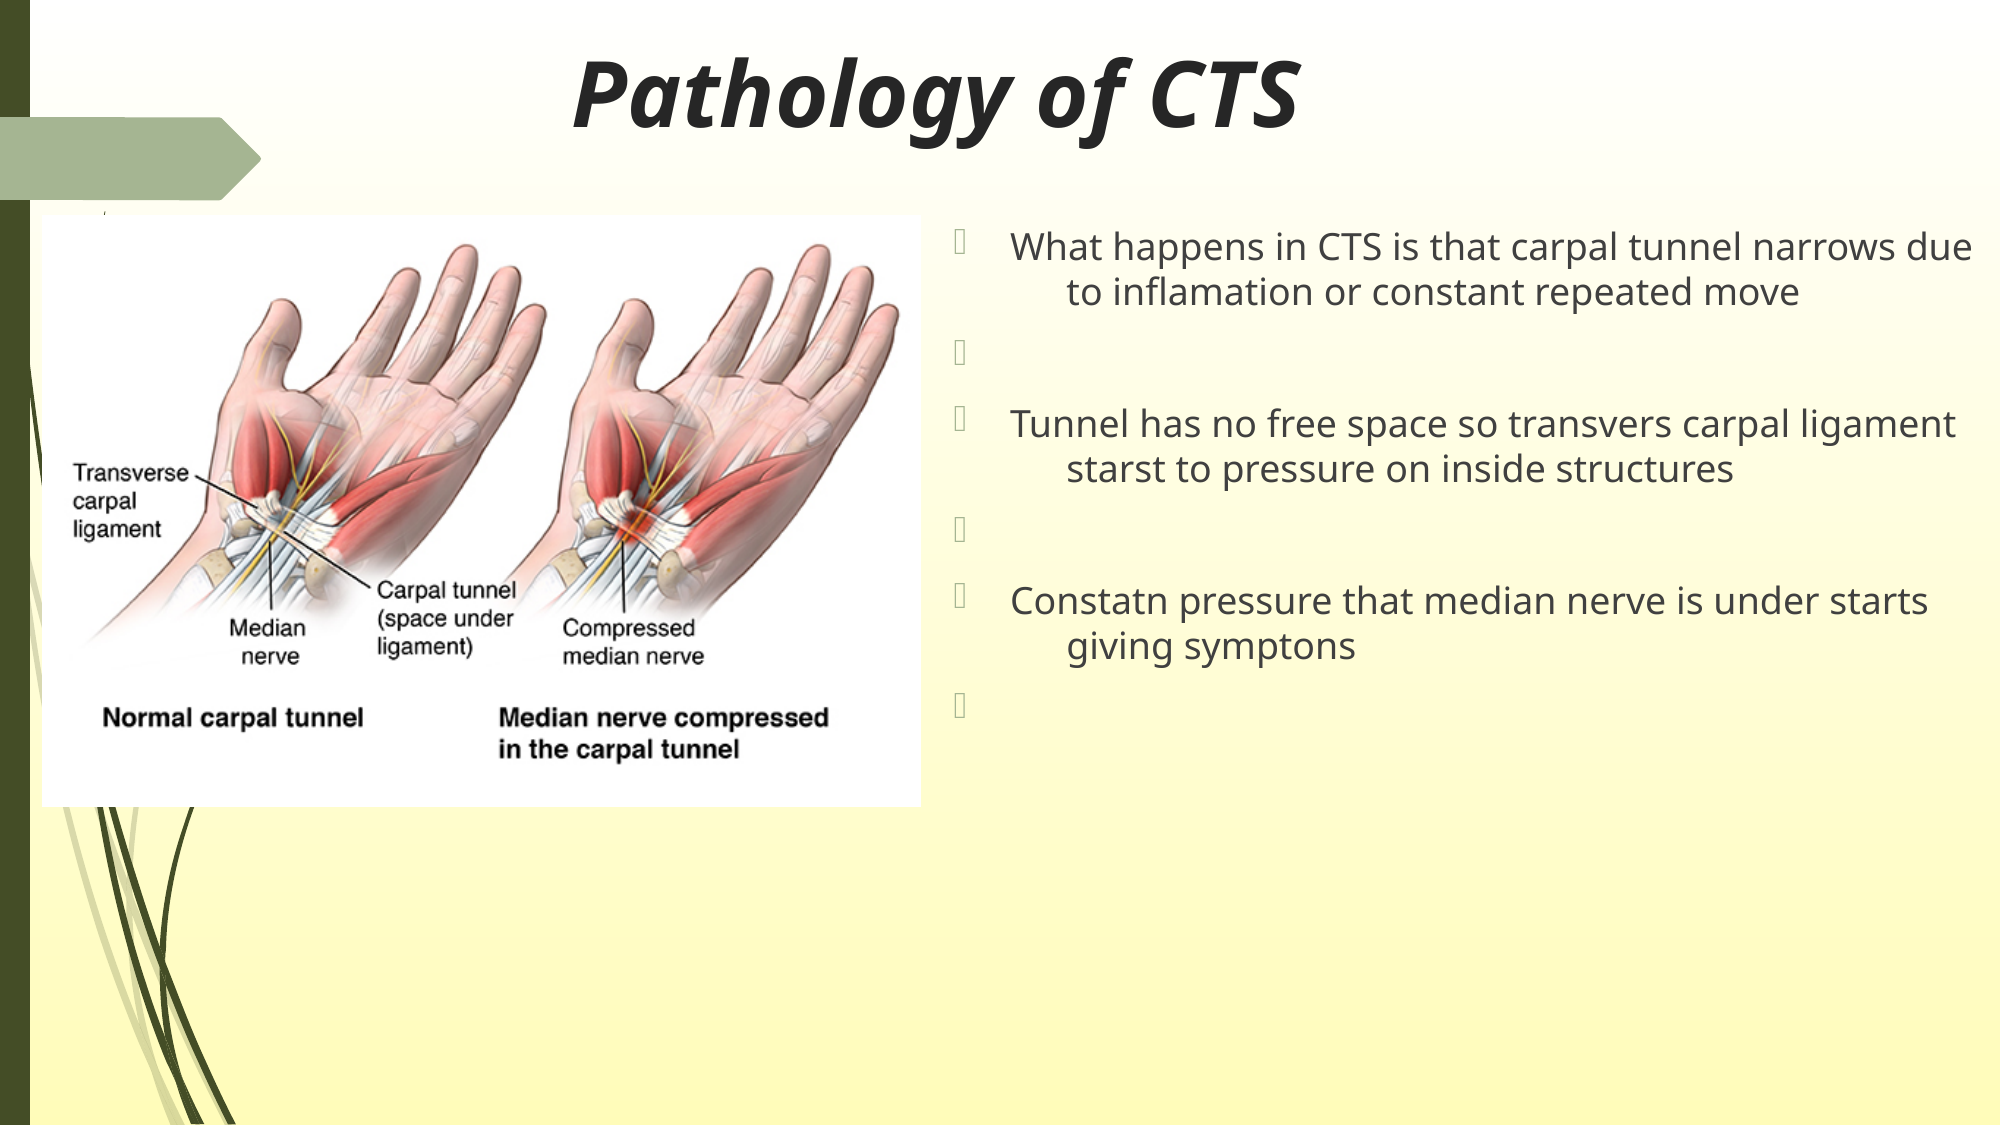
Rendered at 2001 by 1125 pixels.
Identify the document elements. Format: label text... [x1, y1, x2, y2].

title Pathology of CTS [556, 28, 2000, 276]
picture [42, 215, 921, 807]
list What happens in CTS is that carpal tunnel narrows due to inflamation or constant repeated move Tunnel has no free space so transvers carpal ligament starst to pressure on inside structures Constatn pressure that median nerve is under starts giving symptons [938, 215, 2000, 836]
